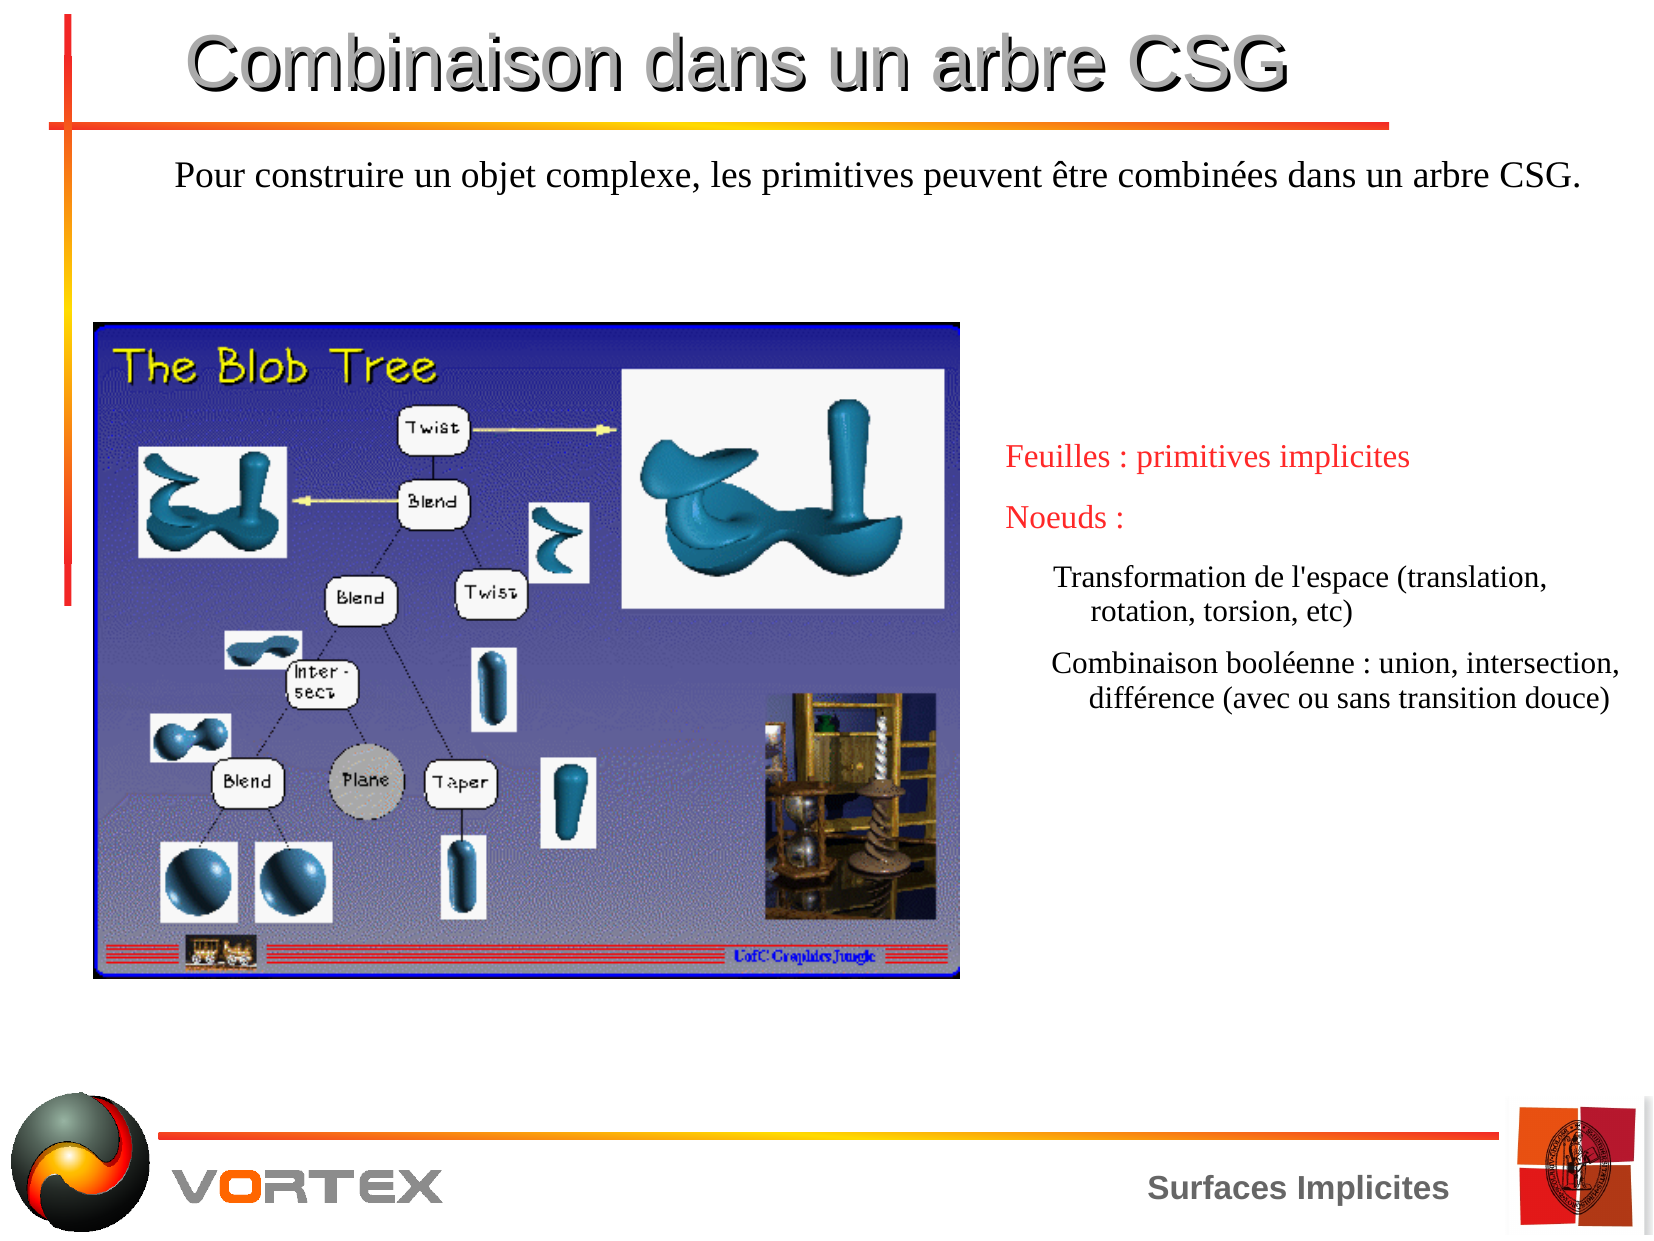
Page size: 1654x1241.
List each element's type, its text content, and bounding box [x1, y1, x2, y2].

picture [1505, 1096, 1653, 1235]
list Pour construire un objet complexe, les primitives peuvent être combinées dans un arbre CSG. Feuilles : primitives implicites Noeuds : Transformation de l'espace (translation, rotation, torsion, etc) Combinaison booléenne : union, intersection, différence (avec ou sans transition douce) [156, 153, 1630, 1109]
title Combinaison dans un arbre CSG [82, 4, 1392, 120]
picture [93, 322, 960, 979]
picture [11, 1092, 443, 1232]
